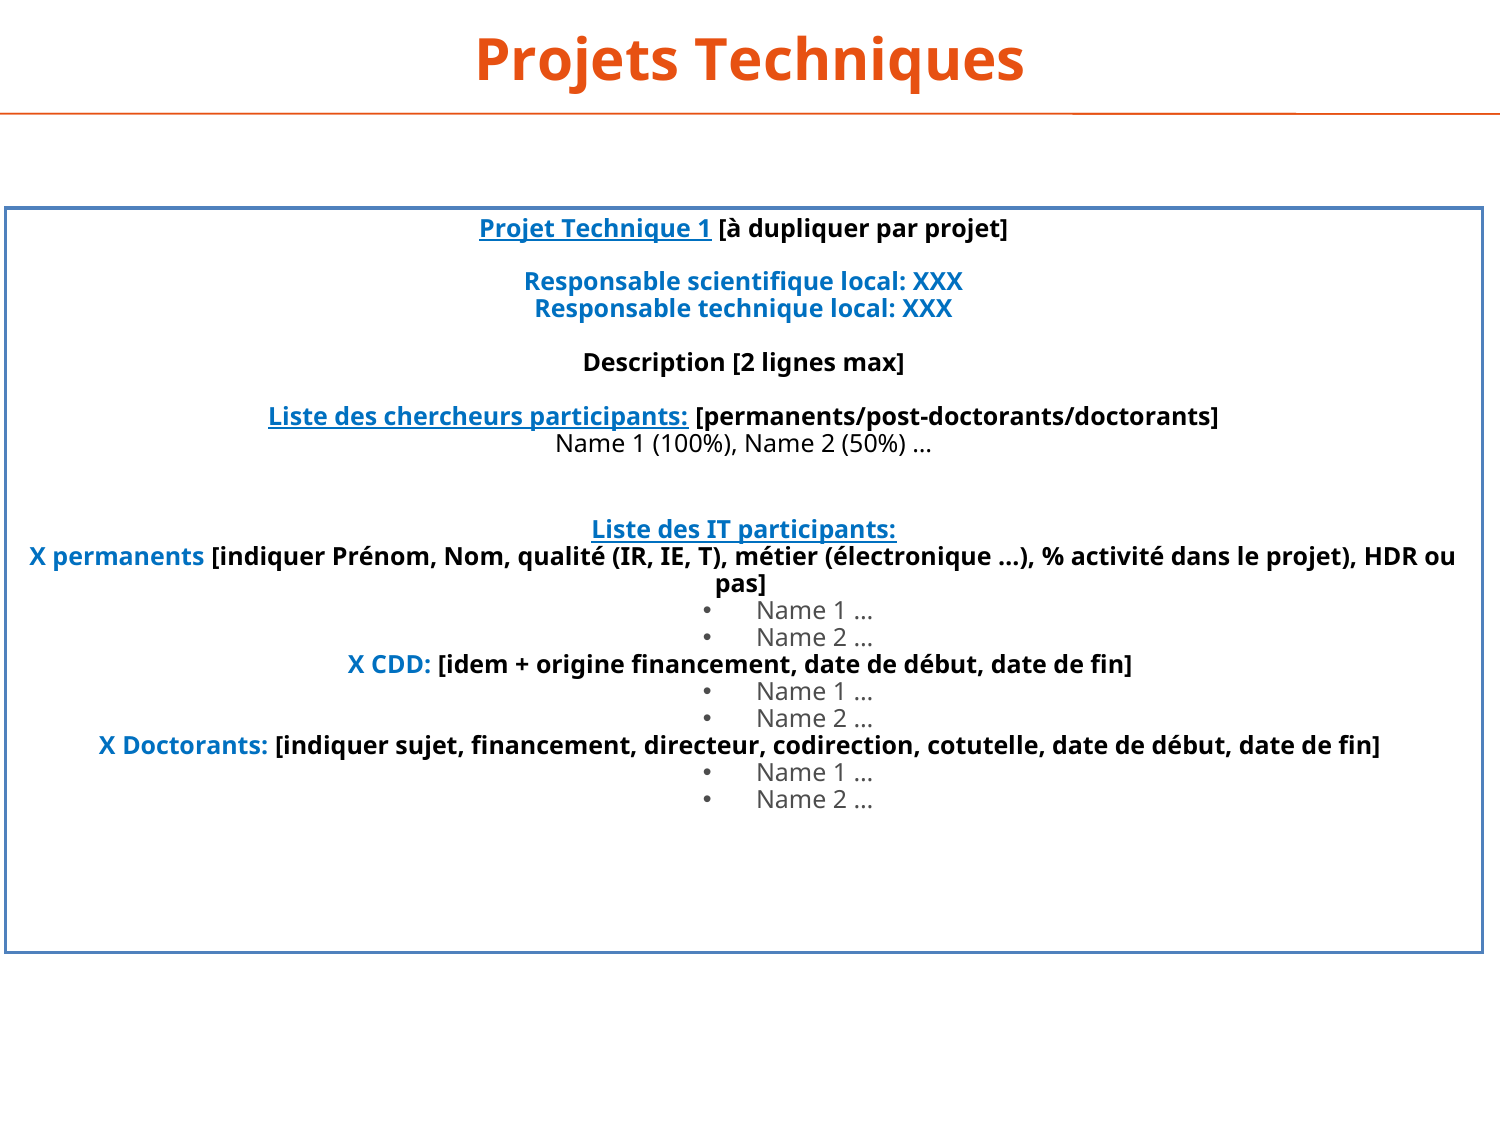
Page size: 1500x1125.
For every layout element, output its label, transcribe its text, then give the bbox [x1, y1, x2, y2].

text_box Projet Technique 1 [à dupliquer par projet] Responsable scientifique local: XXX Responsable technique local: XXX Description [2 lignes max] Liste des chercheurs participants: [permanents/post-doctorants/doctorants] Name 1 (100%), Name 2 (50%) … Liste des IT participants: X permanents [indiquer Prénom, Nom, qualité (IR, IE, T), métier (électronique …), % activité dans le projet), HDR ou pas] Name 1 … Name 2 … X CDD: [idem + origine financement, date de début, date de fin] Name 1 … Name 2 … X Doctorants: [indiquer sujet, financement, directeur, codirection, cotutelle, date de début, date de fin] Name 1 … Name 2 … [5, 207, 1483, 953]
text_box Projets Techniques [0, 0, 1500, 113]
